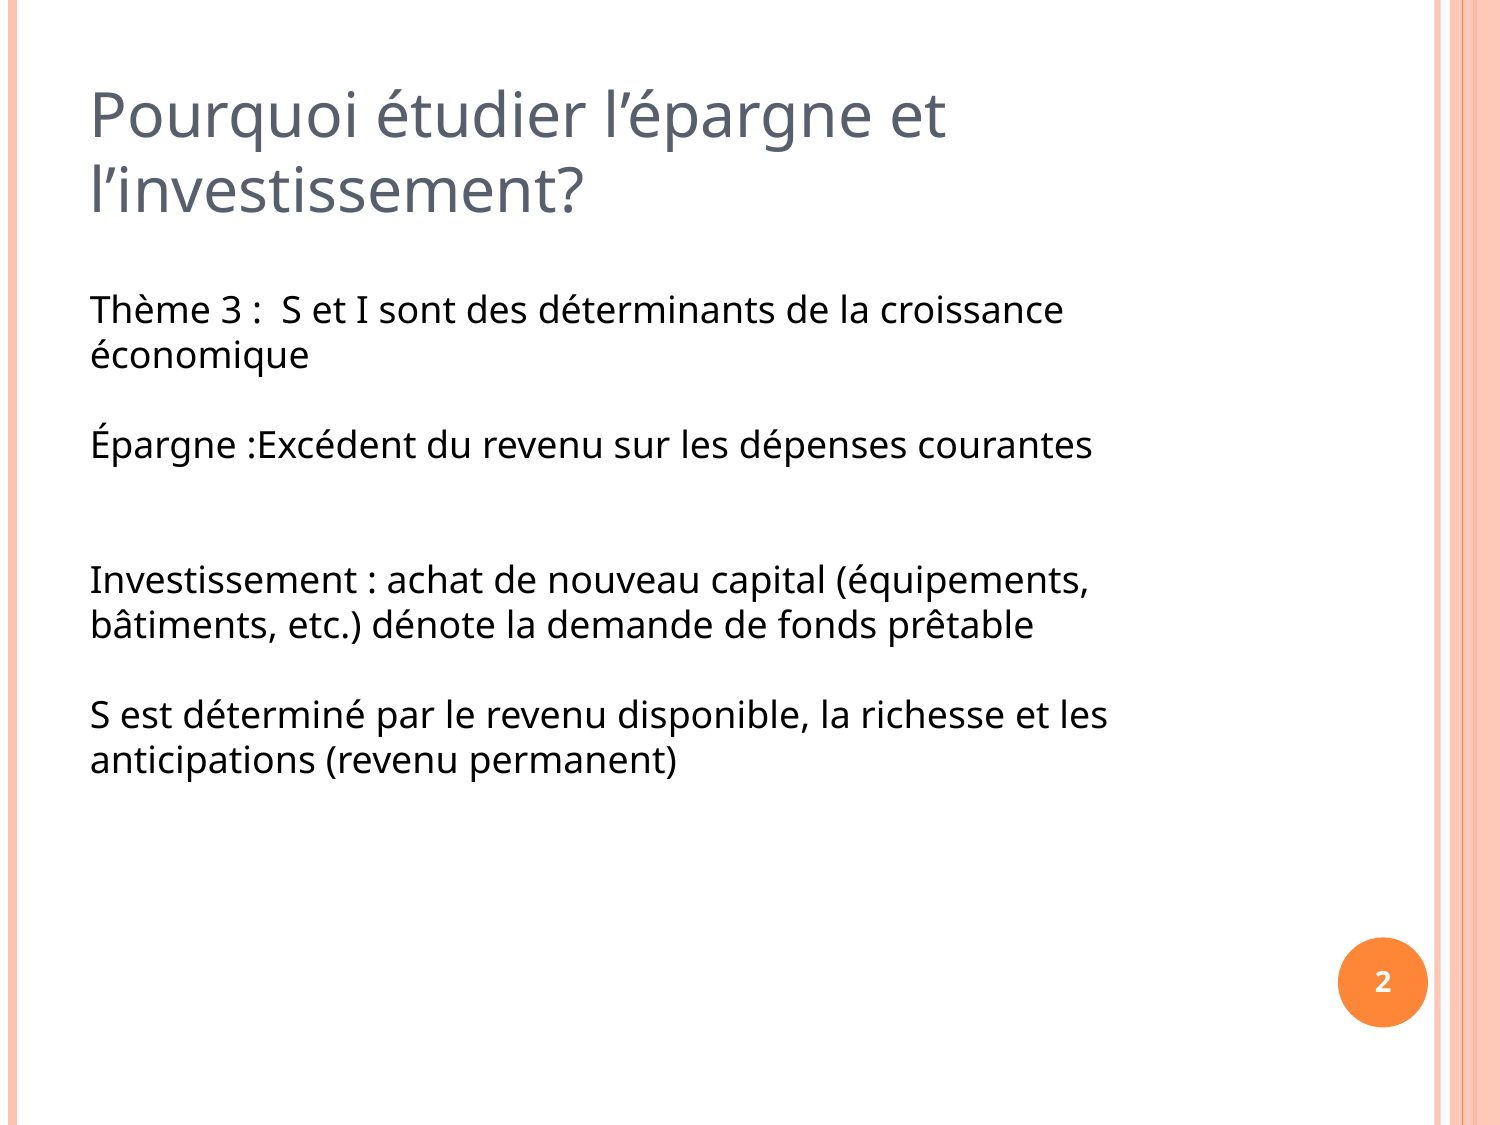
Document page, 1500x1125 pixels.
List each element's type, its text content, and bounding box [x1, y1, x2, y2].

slide_number <numéro> [1333, 940, 1434, 1027]
list Thème 3 : S et I sont des déterminants de la croissance économique Épargne :Excédent du revenu sur les dépenses courantes Investissement : achat de nouveau capital (équipements, bâtiments, etc.) dénote la demande de fonds prêtable S est déterminé par le revenu disponible, la richesse et les anticipations (revenu permanent) [75, 278, 1300, 823]
title Pourquoi étudier l’épargne et l’investissement? [75, 45, 1300, 233]
